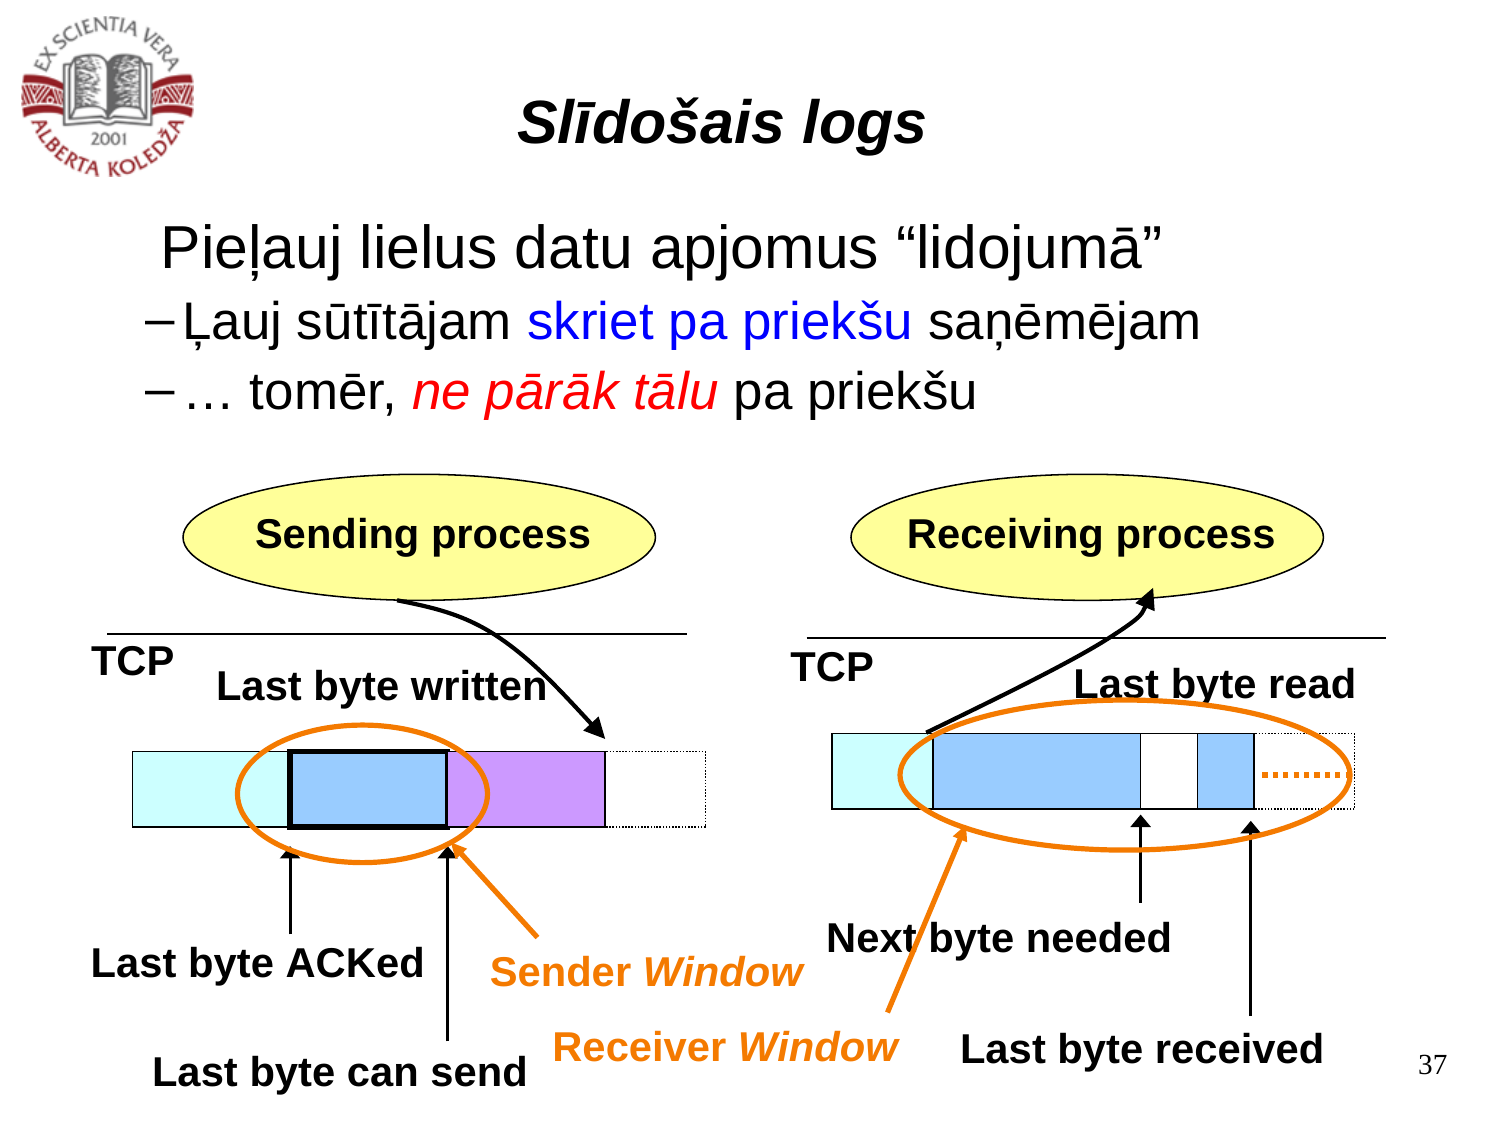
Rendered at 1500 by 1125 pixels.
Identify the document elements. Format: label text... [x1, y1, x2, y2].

text_box Last byte can send [137, 1037, 543, 1104]
title Slīdošais logs [50, 62, 1374, 176]
text_box [241, 751, 484, 828]
text_box [467, 751, 605, 828]
text_box TCP [775, 631, 889, 698]
text_box Last byte read [1058, 703, 1243, 715]
text_box Last byte written [201, 650, 564, 717]
text_box [183, 474, 656, 601]
text_box TCP [76, 625, 190, 692]
text_box [850, 501, 1324, 601]
text_box Last byte ACKed [75, 928, 440, 994]
text_box Receiver Window [537, 1012, 913, 1078]
text_box [132, 751, 258, 828]
text_box Next byte needed [811, 902, 930, 969]
text_box [903, 733, 1255, 810]
text_box [831, 733, 927, 810]
text_box Last byte read [1058, 648, 1372, 715]
list Pieļauj lielus datu apjomus “lidojumā” Ļauj sūtītājam skriet pa priekšu saņēmējam … tomēr, ne pārāk tālu pa priekšu [74, 200, 1463, 456]
text_box Last byte received [945, 1014, 1340, 1080]
text_box Sender Window [475, 937, 818, 1003]
text_box <skaitlis> [1312, 1037, 1463, 1101]
picture [21, 16, 194, 177]
text_box Sending process [240, 499, 607, 566]
text_box Receiving process [892, 499, 1291, 566]
text_box Next byte needed [909, 902, 1188, 969]
text_box [899, 474, 1275, 499]
